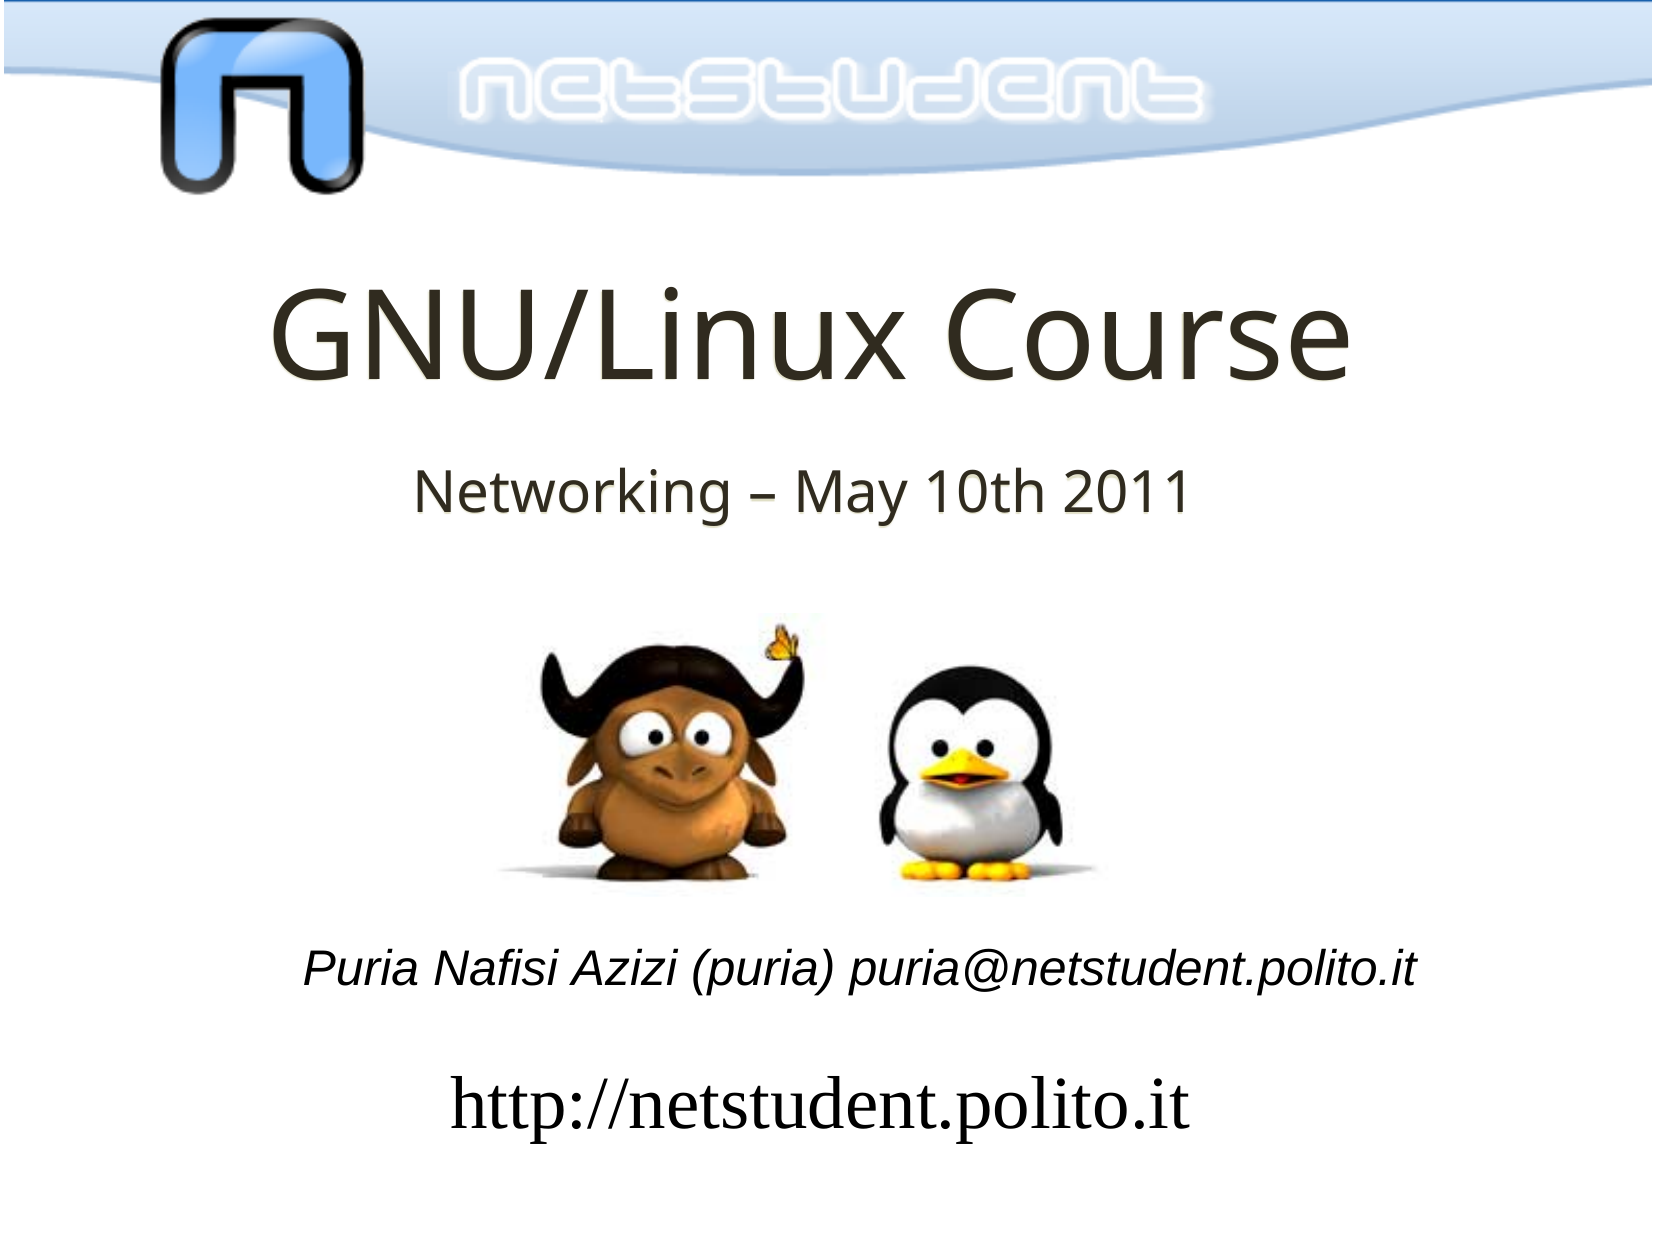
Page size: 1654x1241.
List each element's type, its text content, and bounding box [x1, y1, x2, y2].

title GNU/Linux Course [145, 217, 1477, 414]
text_box http://netstudent.polito.it [450, 1093, 1355, 1159]
text_box Puria Nafisi Azizi (puria) puria@netstudent.polito.it [302, 940, 1418, 1093]
list Networking – May 10th 2011 [138, 444, 1470, 603]
picture [0, 0, 1654, 1241]
